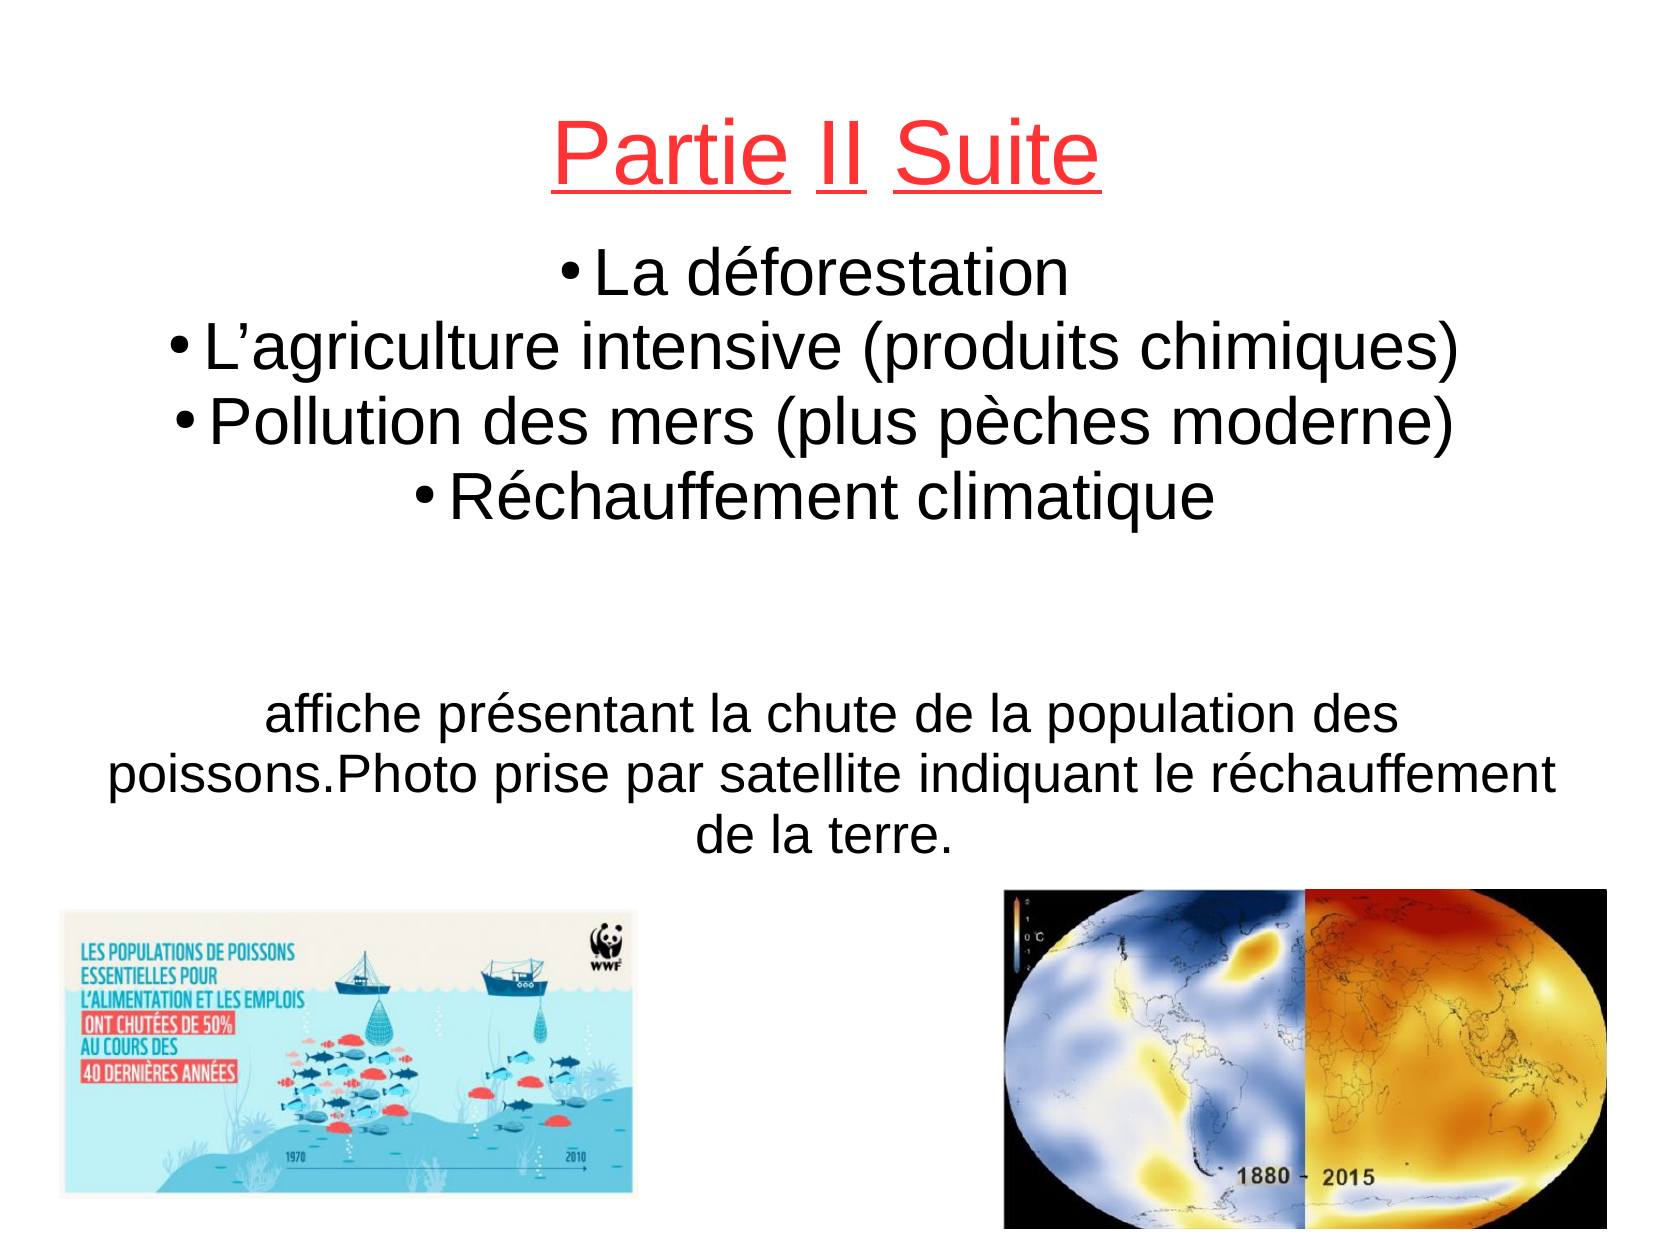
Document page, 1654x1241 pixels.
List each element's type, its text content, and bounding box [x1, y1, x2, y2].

subtitle La déforestation L’agriculture intensive (produits chimiques) Pollution des mers (plus pèches moderne) Réchauffement climatique affiche présentant la chute de la population des poissons.Photo prise par satellite indiquant le réchauffement de la terre. [70, 190, 1560, 910]
picture [1003, 889, 1607, 1229]
picture [59, 909, 638, 1199]
title Partie II Suite [82, 49, 1571, 257]
